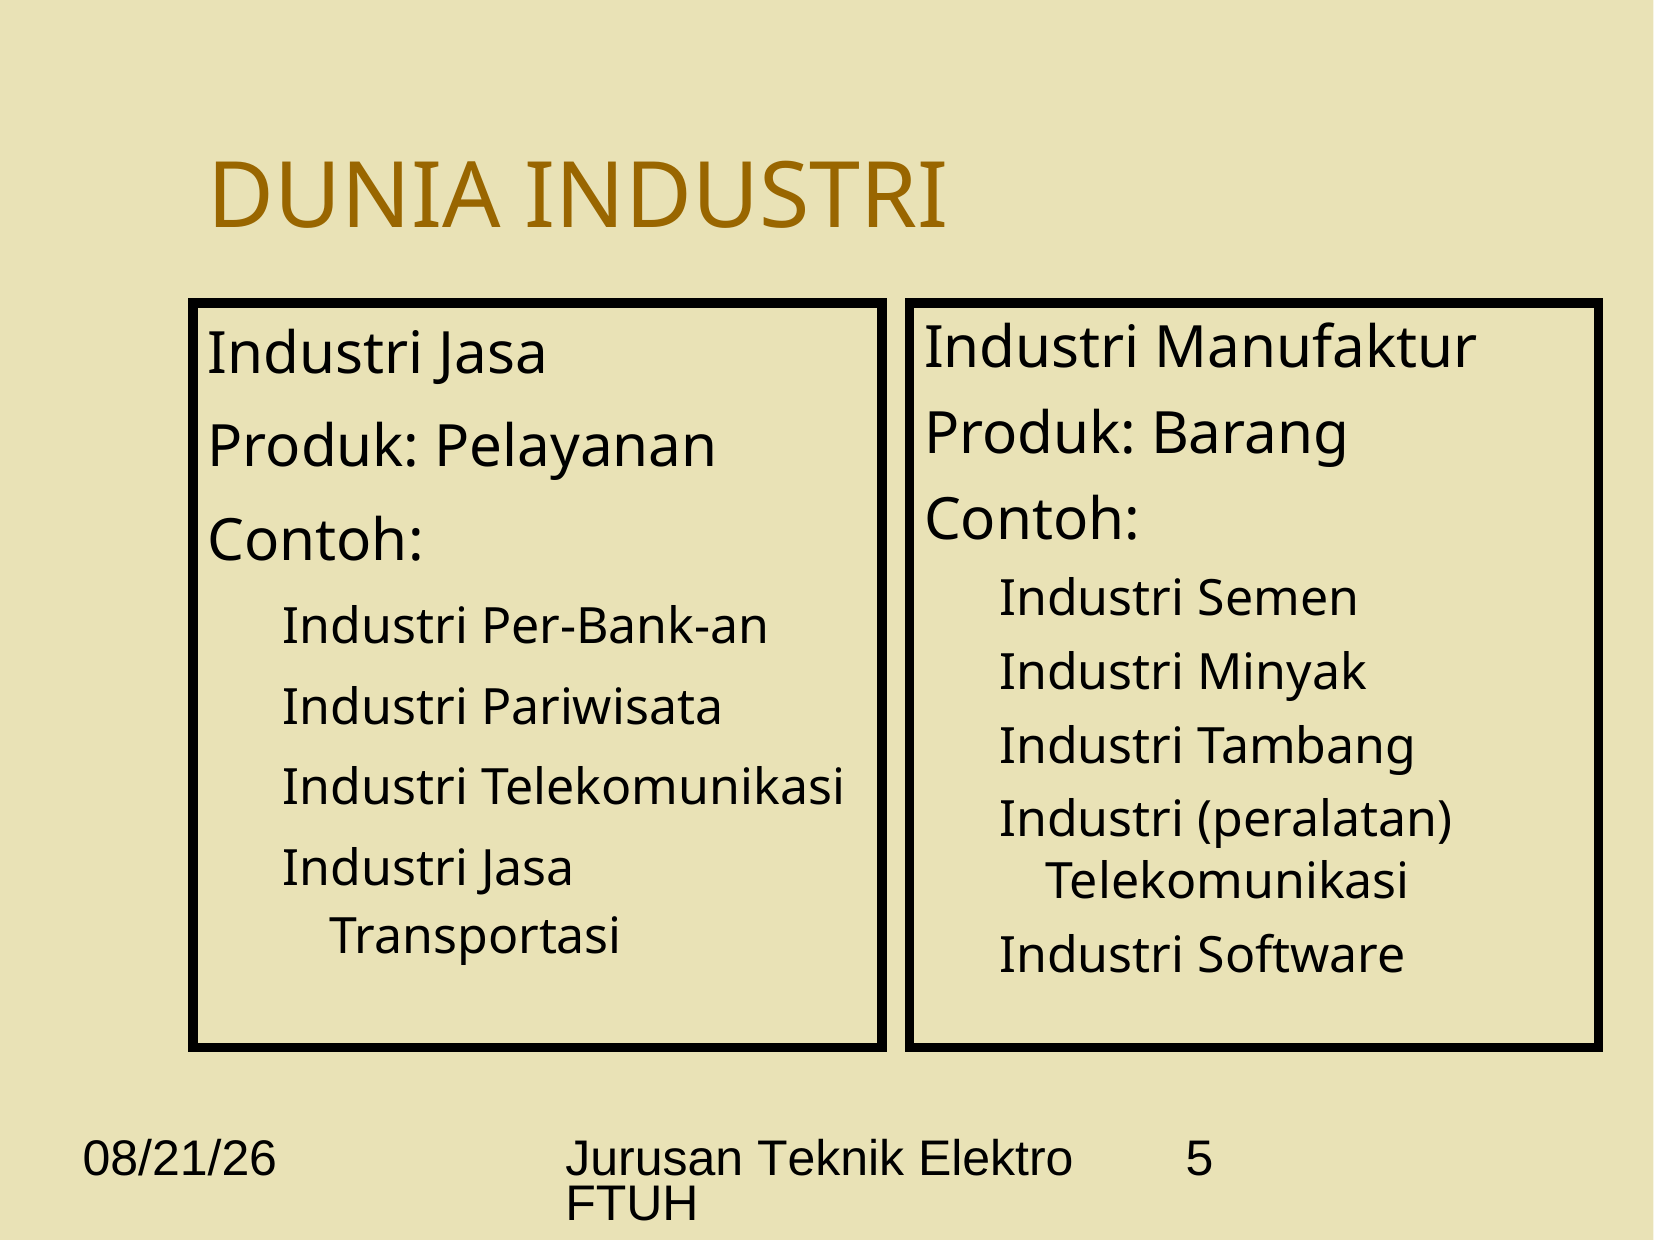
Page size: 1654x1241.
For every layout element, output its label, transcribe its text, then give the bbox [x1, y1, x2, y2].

text_box Industri Manufaktur Produk: Barang Contoh: Industri Semen Industri Minyak Industri Tambang Industri (peralatan) Telekomunikasi Industri Software [909, 303, 1599, 1048]
text_box DUNIA INDUSTRI [192, 55, 1599, 262]
text_box Industri Jasa Produk: Pelayanan Contoh: Industri Per-Bank-an Industri Pariwisata Industri Telekomunikasi Industri Jasa Transportasi [192, 303, 882, 1048]
